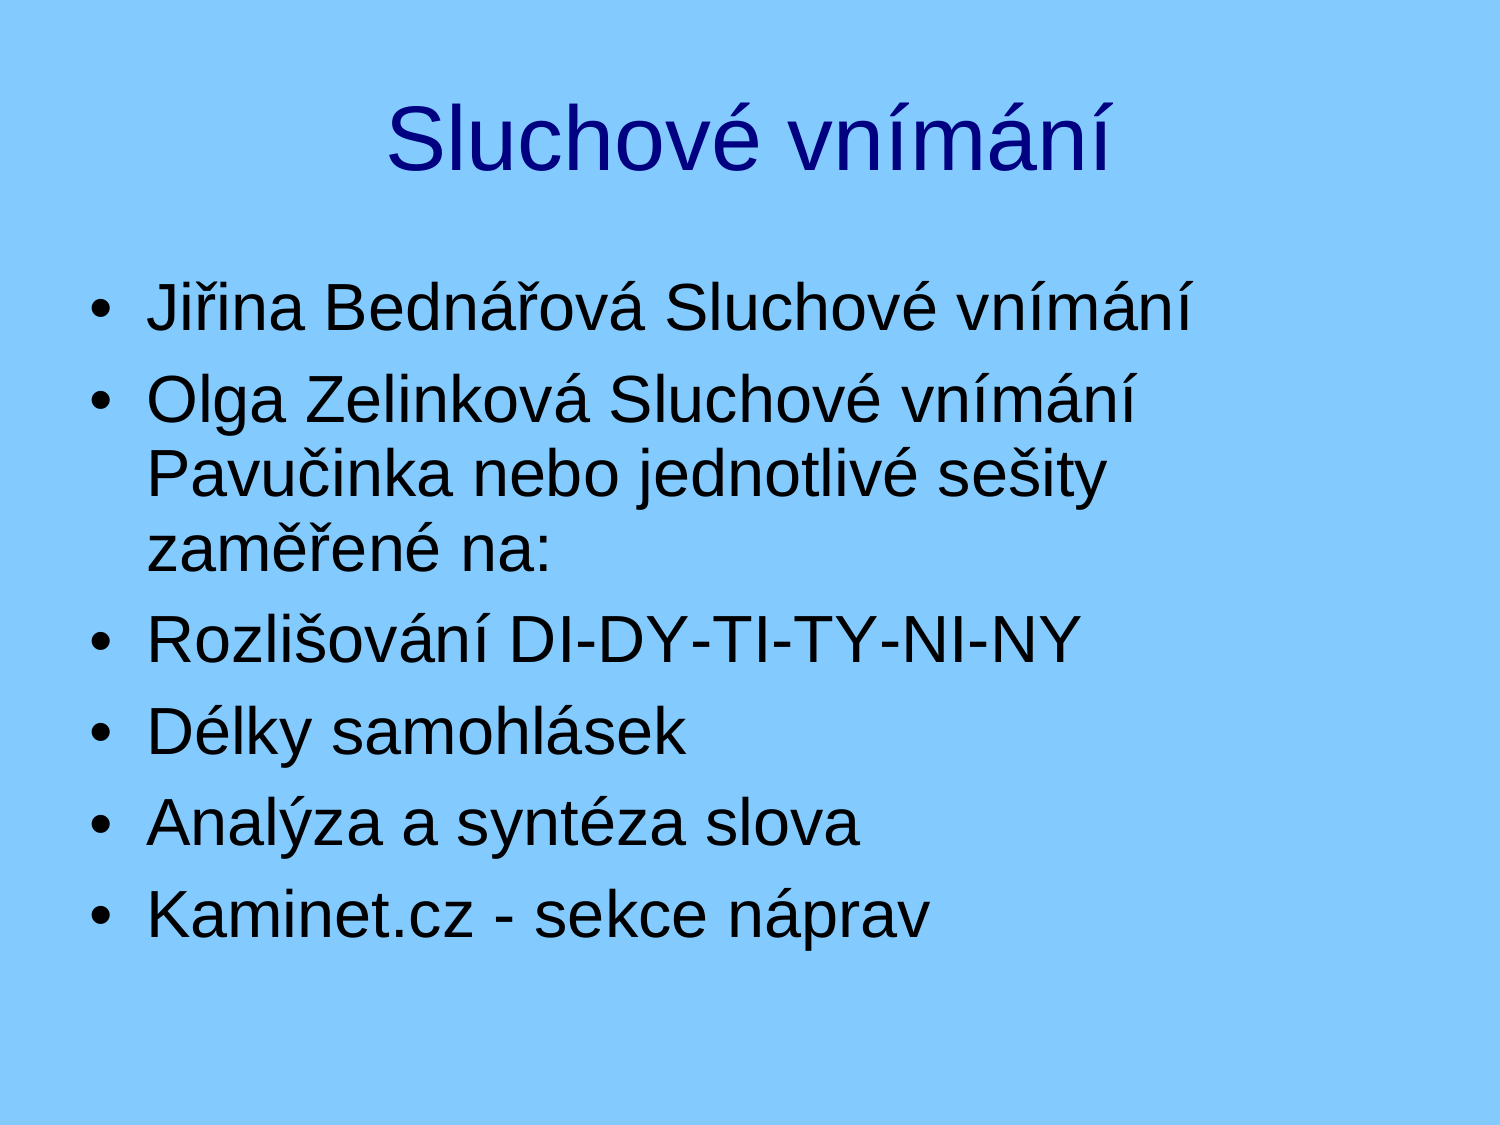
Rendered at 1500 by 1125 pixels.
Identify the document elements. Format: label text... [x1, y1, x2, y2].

title Sluchové vnímání [75, 21, 1426, 257]
list Jiřina Bednářová Sluchové vnímání Olga Zelinková Sluchové vnímání Pavučinka nebo jednotlivé sešity zaměřené na: Rozlišování DI-DY-TI-TY-NI-NY Délky samohlásek Analýza a syntéza slova Kaminet.cz - sekce náprav [75, 262, 1426, 1006]
